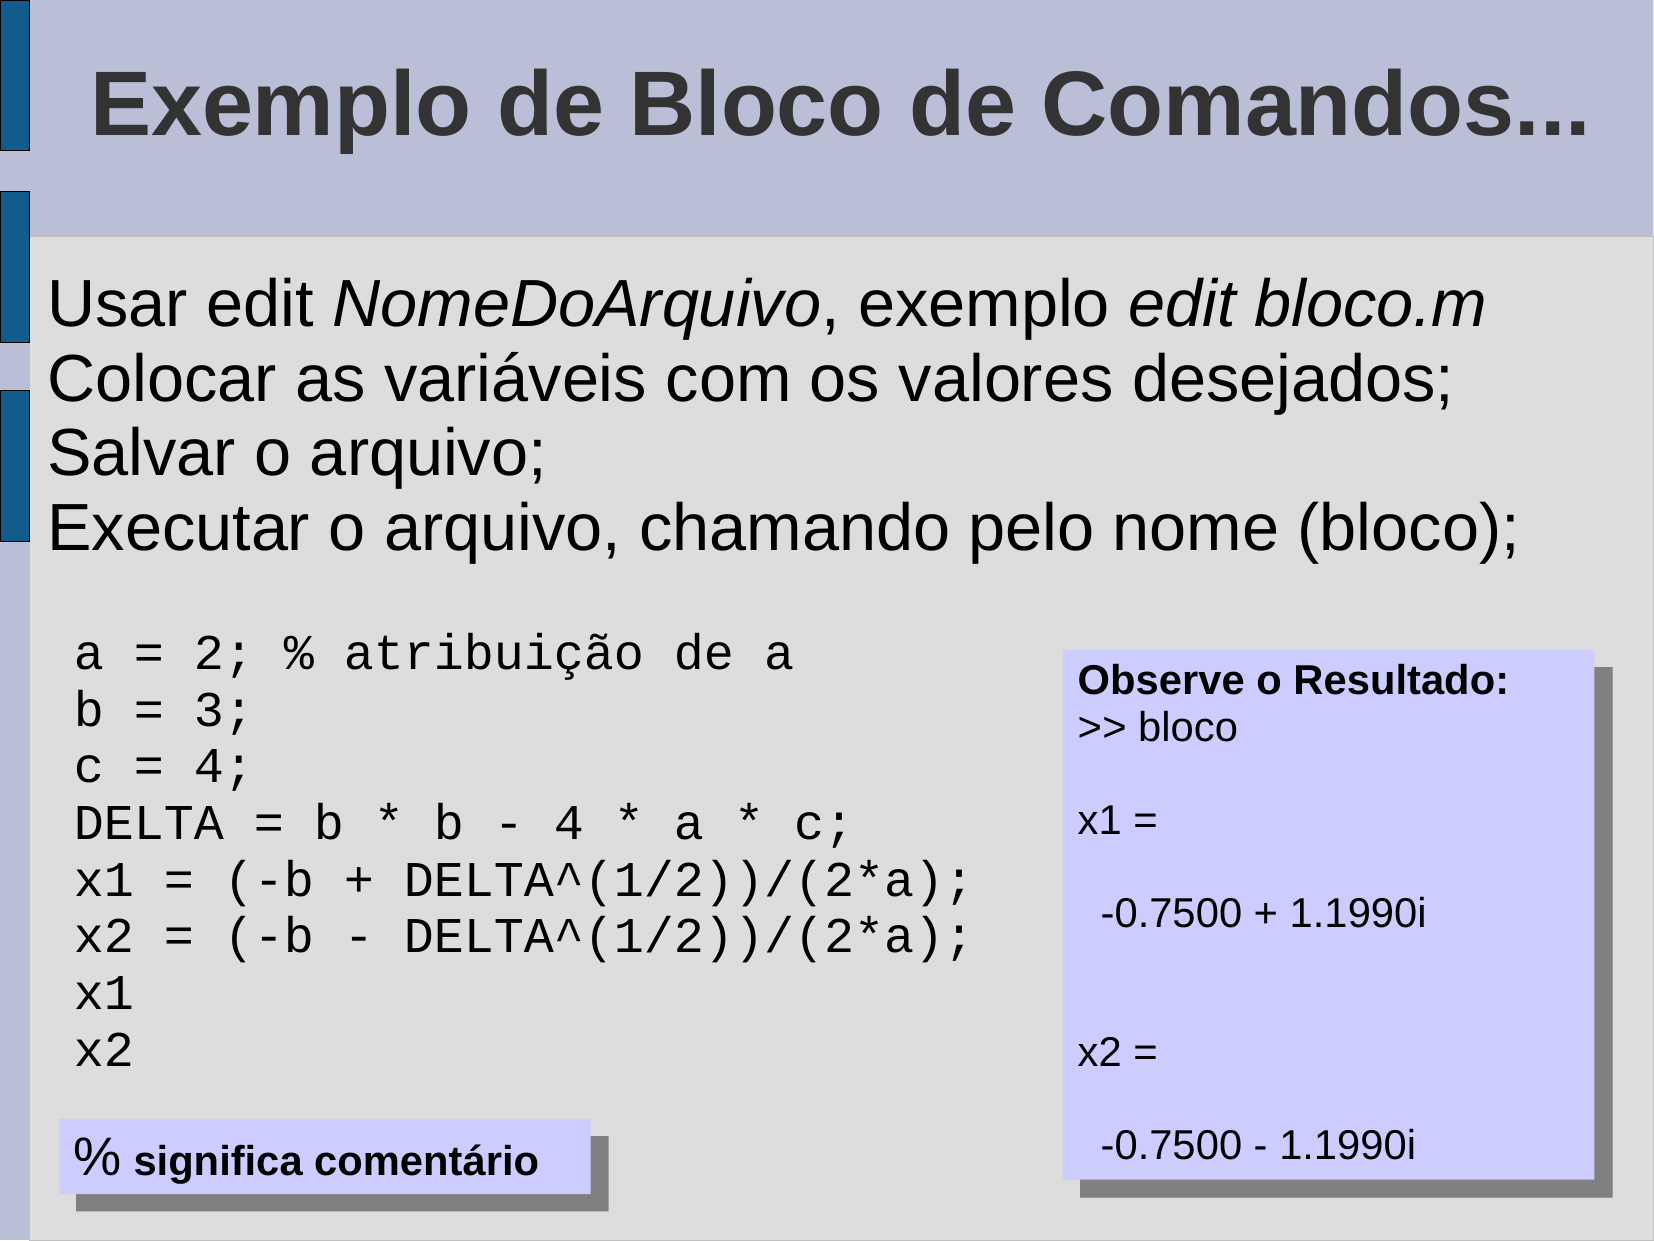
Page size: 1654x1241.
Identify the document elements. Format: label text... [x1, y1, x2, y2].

text_box Observe o Resultado: >> bloco x1 = -0.7500 + 1.1990i x2 = -0.7500 - 1.1990i [1062, 649, 1595, 1180]
title Exemplo de Bloco de Comandos... [29, 7, 1654, 200]
text_box a = 2; % atribuição de a b = 3; c = 4; DELTA = b * b - 4 * a * c; x1 = (-b + DELTA^(1/2))/(2*a); x2 = (-b - DELTA^(1/2))/(2*a); x1 x2 [59, 620, 1034, 1065]
text_box % significa comentário [59, 1118, 591, 1195]
list Usar edit NomeDoArquivo, exemplo edit bloco.m Colocar as variáveis com os valores desejados; Salvar o arquivo; Executar o arquivo, chamando pelo nome (bloco); [29, 265, 1654, 621]
